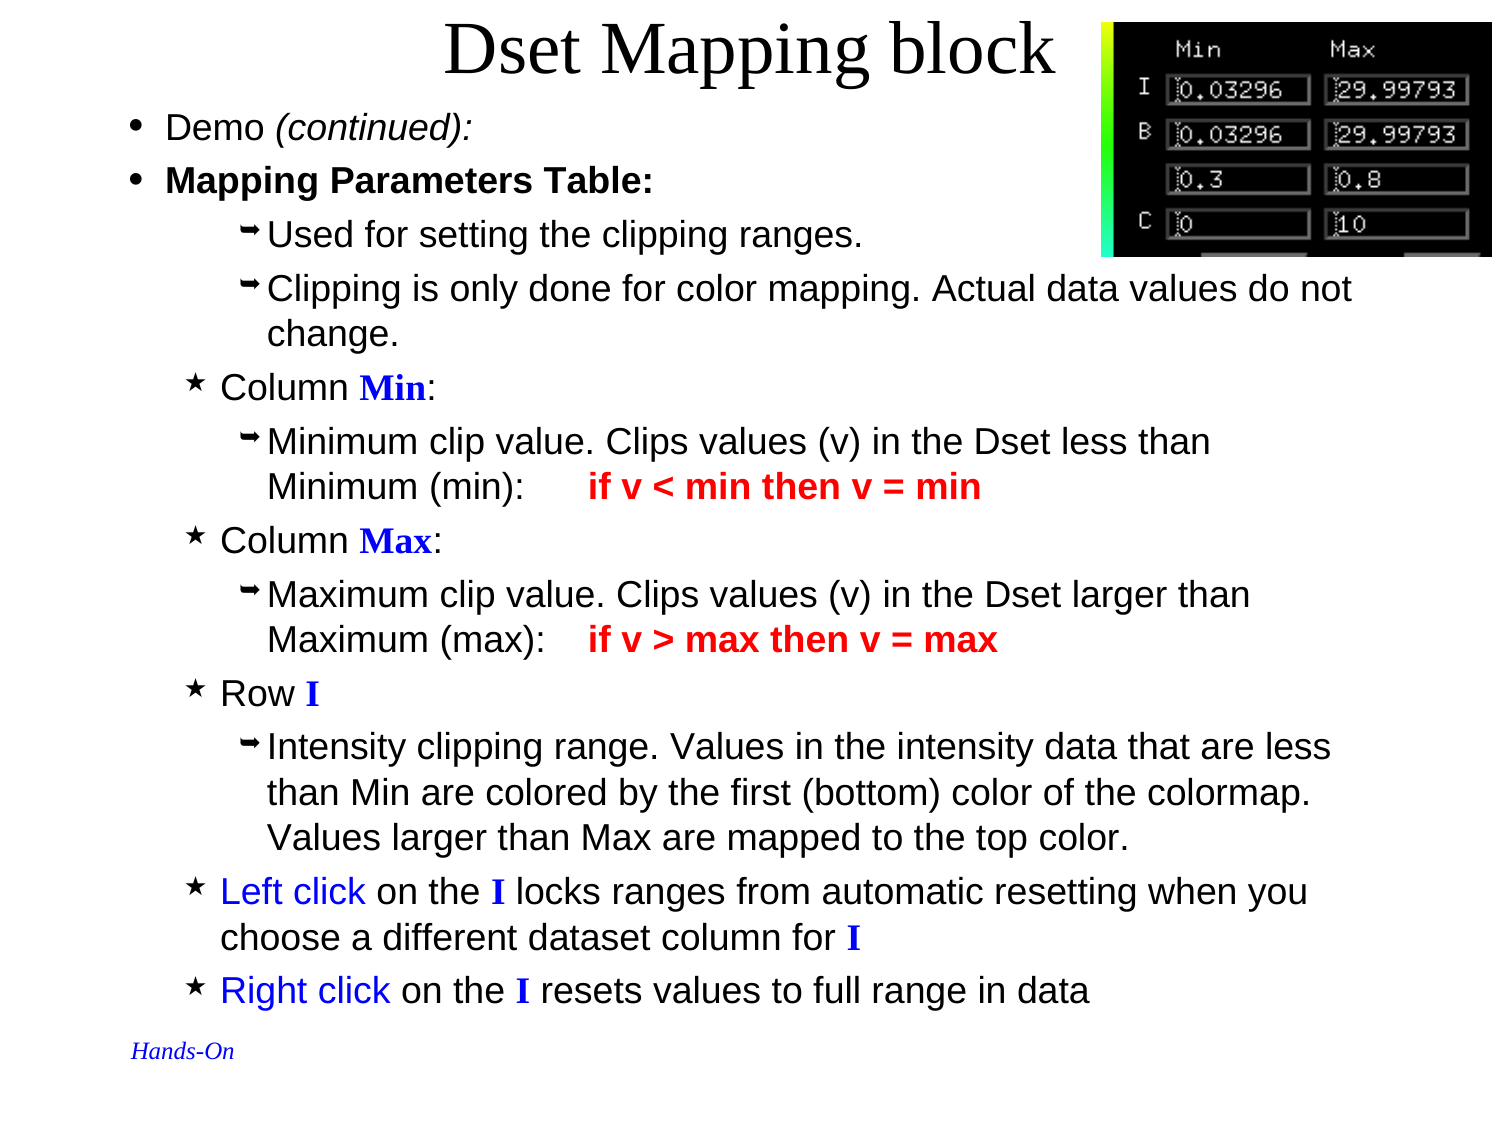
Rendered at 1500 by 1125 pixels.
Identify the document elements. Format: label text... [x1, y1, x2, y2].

text_box Hands-On [116, 1028, 250, 1074]
list Demo (continued): Mapping Parameters Table: Used for setting the clipping ranges. Clipping is only done for color mapping. Actual data values do not change. Column Min: Minimum clip value. Clips values (v) in the Dset less than Minimum (min): if v < min then v = min Column Max: Maximum clip value. Clips values (v) in the Dset larger than Maximum (max): if v > max then v = max Row I Intensity clipping range. Values in the intensity data that are less than Min are colored by the first (bottom) color of the colormap. Values larger than Max are mapped to the top color. Left click on the I locks ranges from automatic resetting when you choose a different dataset column for I Right click on the I resets values to full range in data [112, 103, 1388, 1038]
picture [1101, 22, 1492, 257]
title Dset Mapping block [112, 0, 1388, 103]
